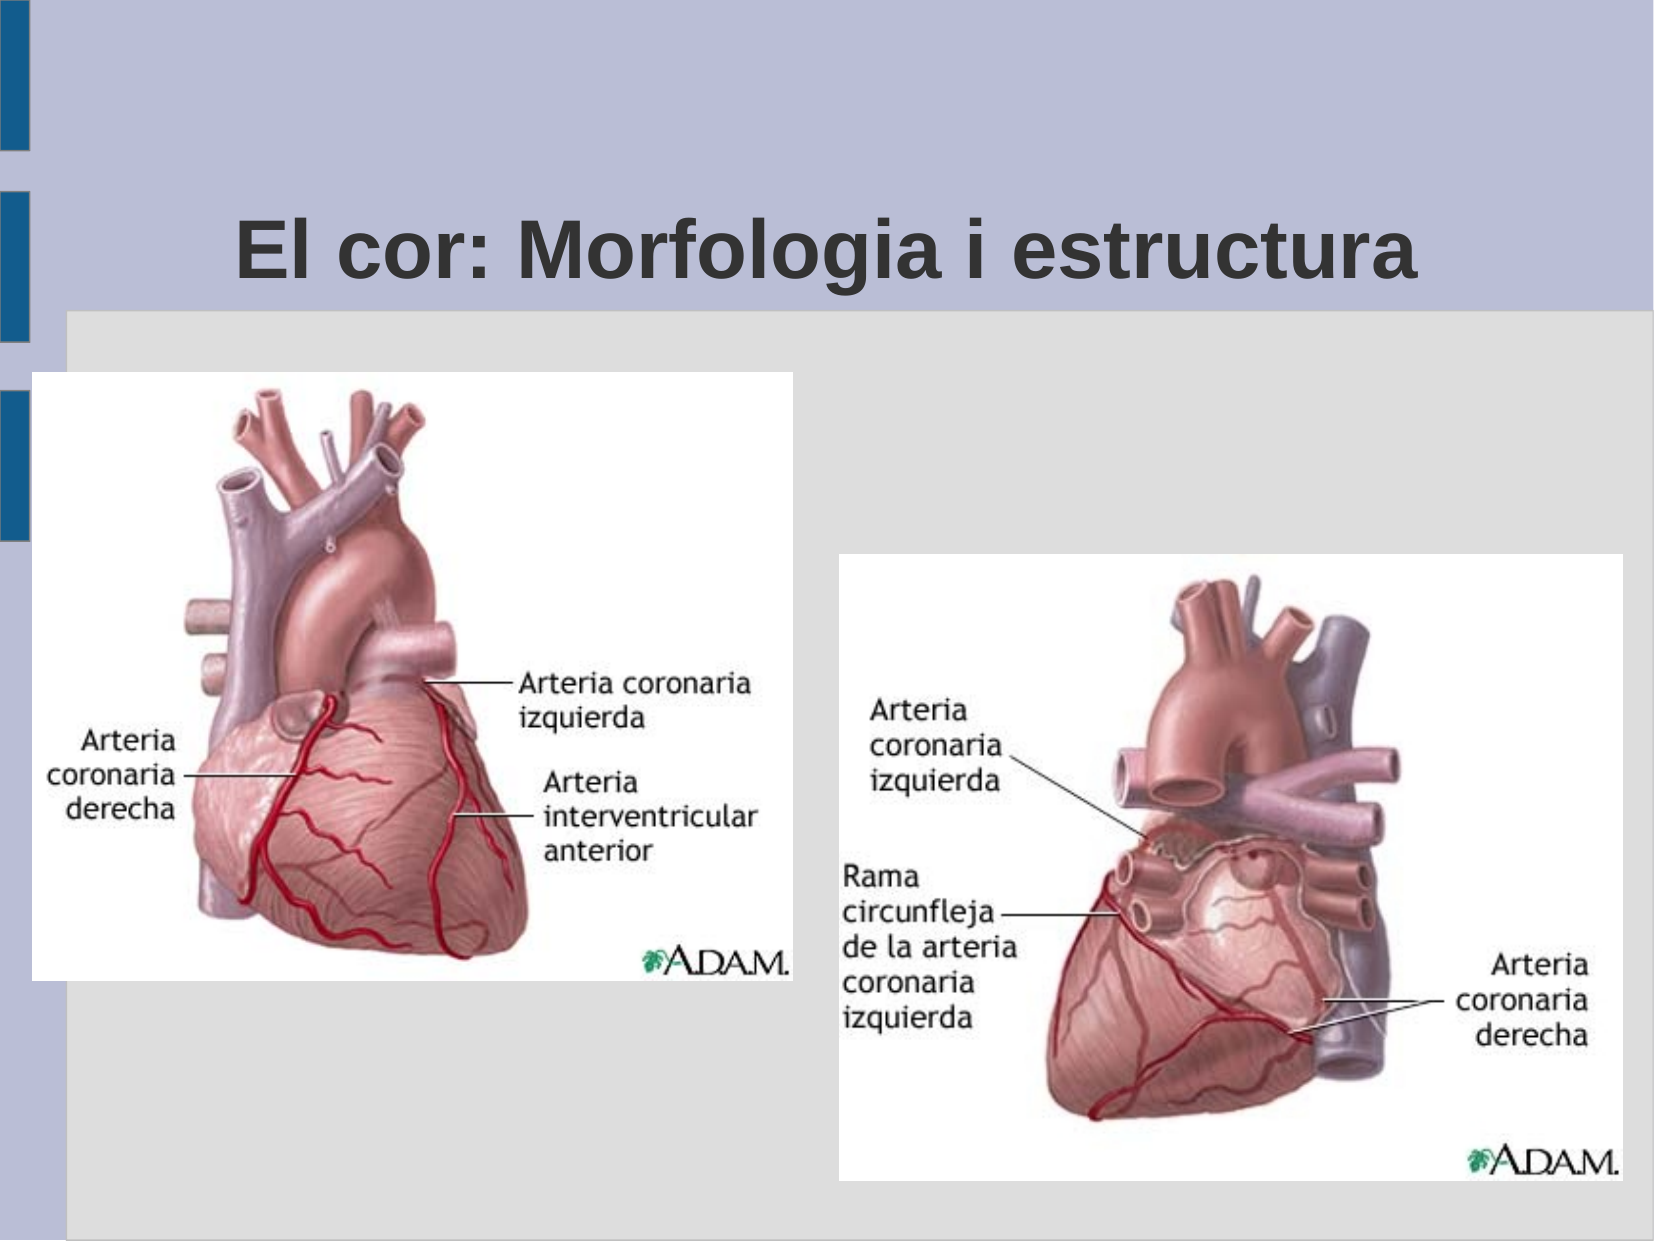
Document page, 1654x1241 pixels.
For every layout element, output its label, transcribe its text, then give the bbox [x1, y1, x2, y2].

title El cor: Morfologia i estructura [82, 96, 1571, 304]
picture [839, 554, 1623, 1181]
picture [32, 372, 793, 981]
